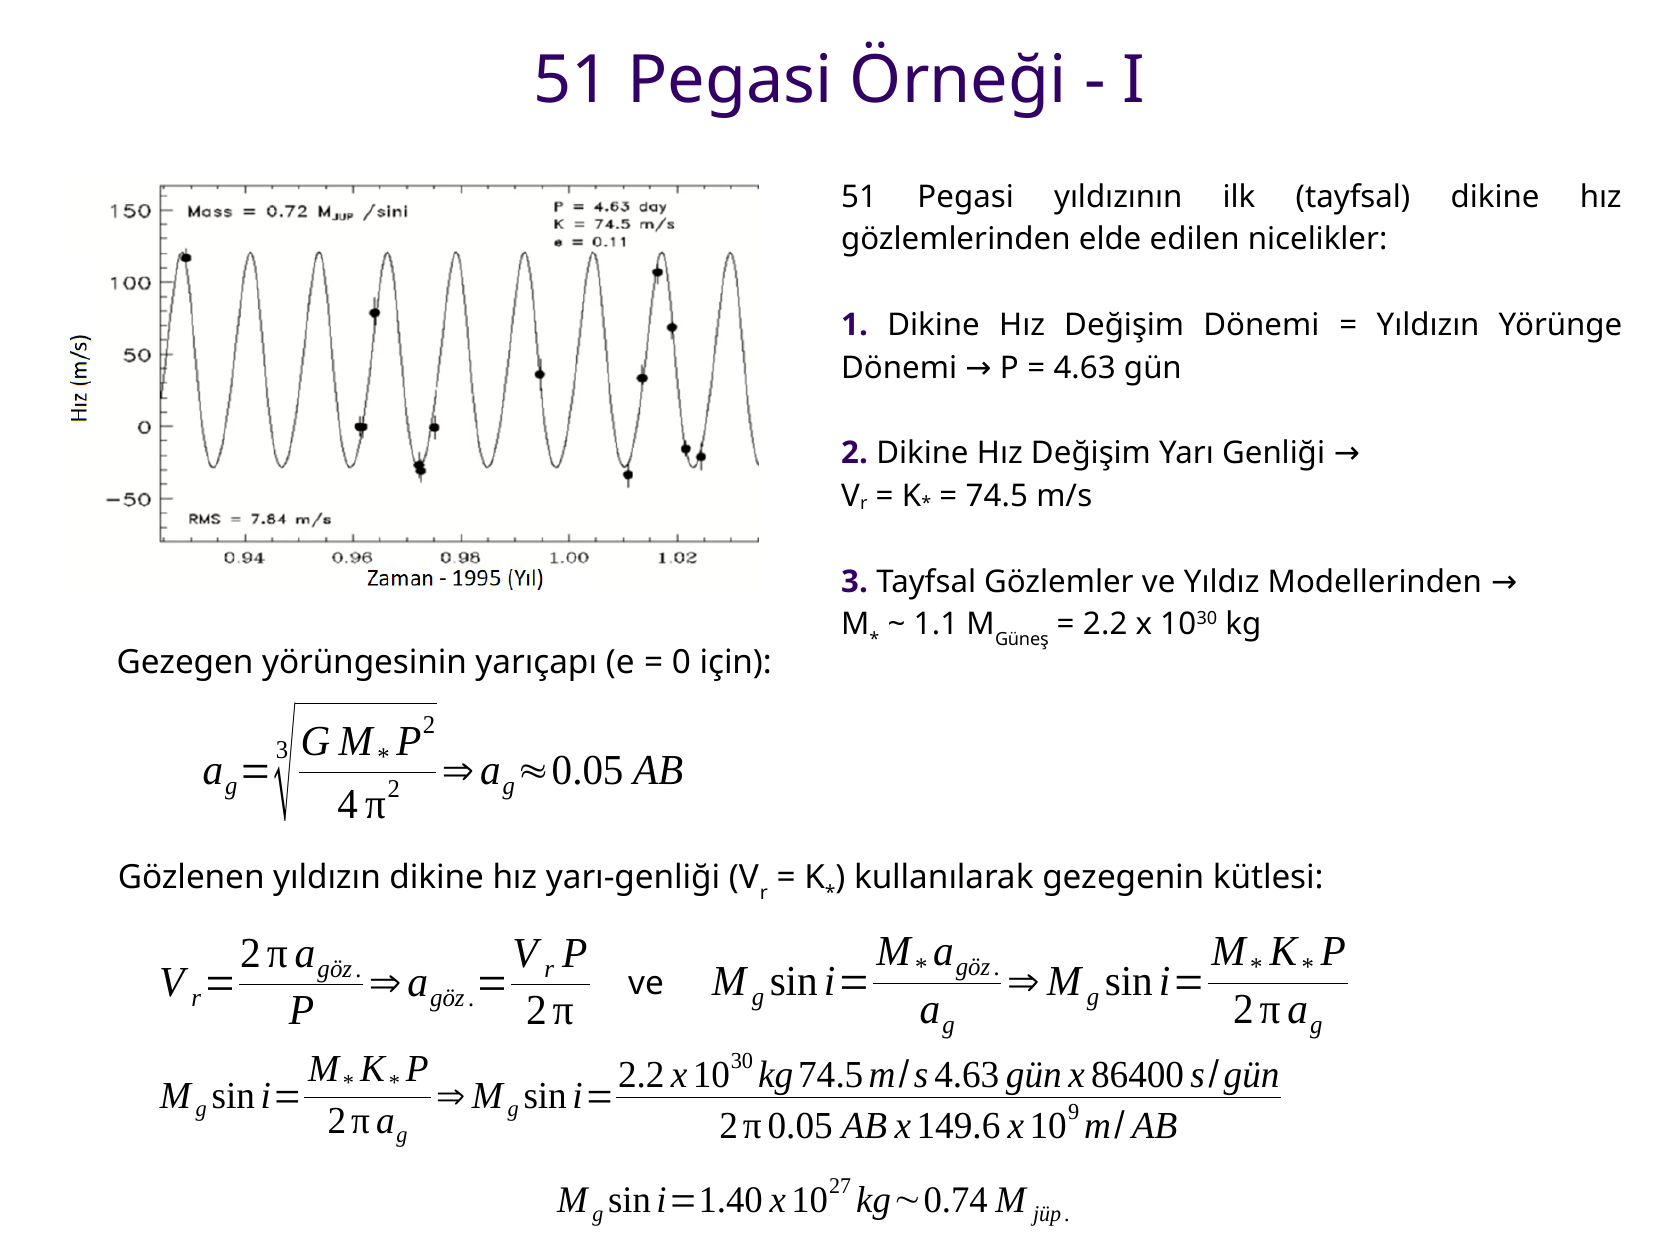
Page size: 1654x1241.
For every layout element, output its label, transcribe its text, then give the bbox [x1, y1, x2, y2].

chart [148, 928, 602, 1034]
chart [147, 1047, 1293, 1147]
chart [191, 700, 696, 828]
chart [544, 1173, 1081, 1226]
text_box ve [613, 951, 698, 1008]
text_box 51 Pegasi yıldızının ilk (tayfsal) dikine hız gözlemlerinden elde edilen nicelikler: 1. Dikine Hız Değişim Dönemi = Yıldızın Yörünge Dönemi → P = 4.63 gün 2. Dikine Hız Değişim Yarı Genliği → Vr = K* = 74.5 m/s 3. Tayfsal Gözlemler ve Yıldız Modellerinden → M* ~ 1.1 MGüneş = 2.2 x 1030 kg [826, 166, 1638, 644]
picture [62, 172, 771, 594]
text_box Gezegen yörüngesinin yarıçapı (e = 0 için): [101, 630, 881, 690]
chart [698, 927, 1360, 1039]
text_box 51 Pegasi Örneği - I [360, 24, 1321, 121]
text_box Gözlenen yıldızın dikine hız yarı-genliği (Vr = K*) kullanılarak gezegenin kütlesi: [103, 845, 1530, 918]
